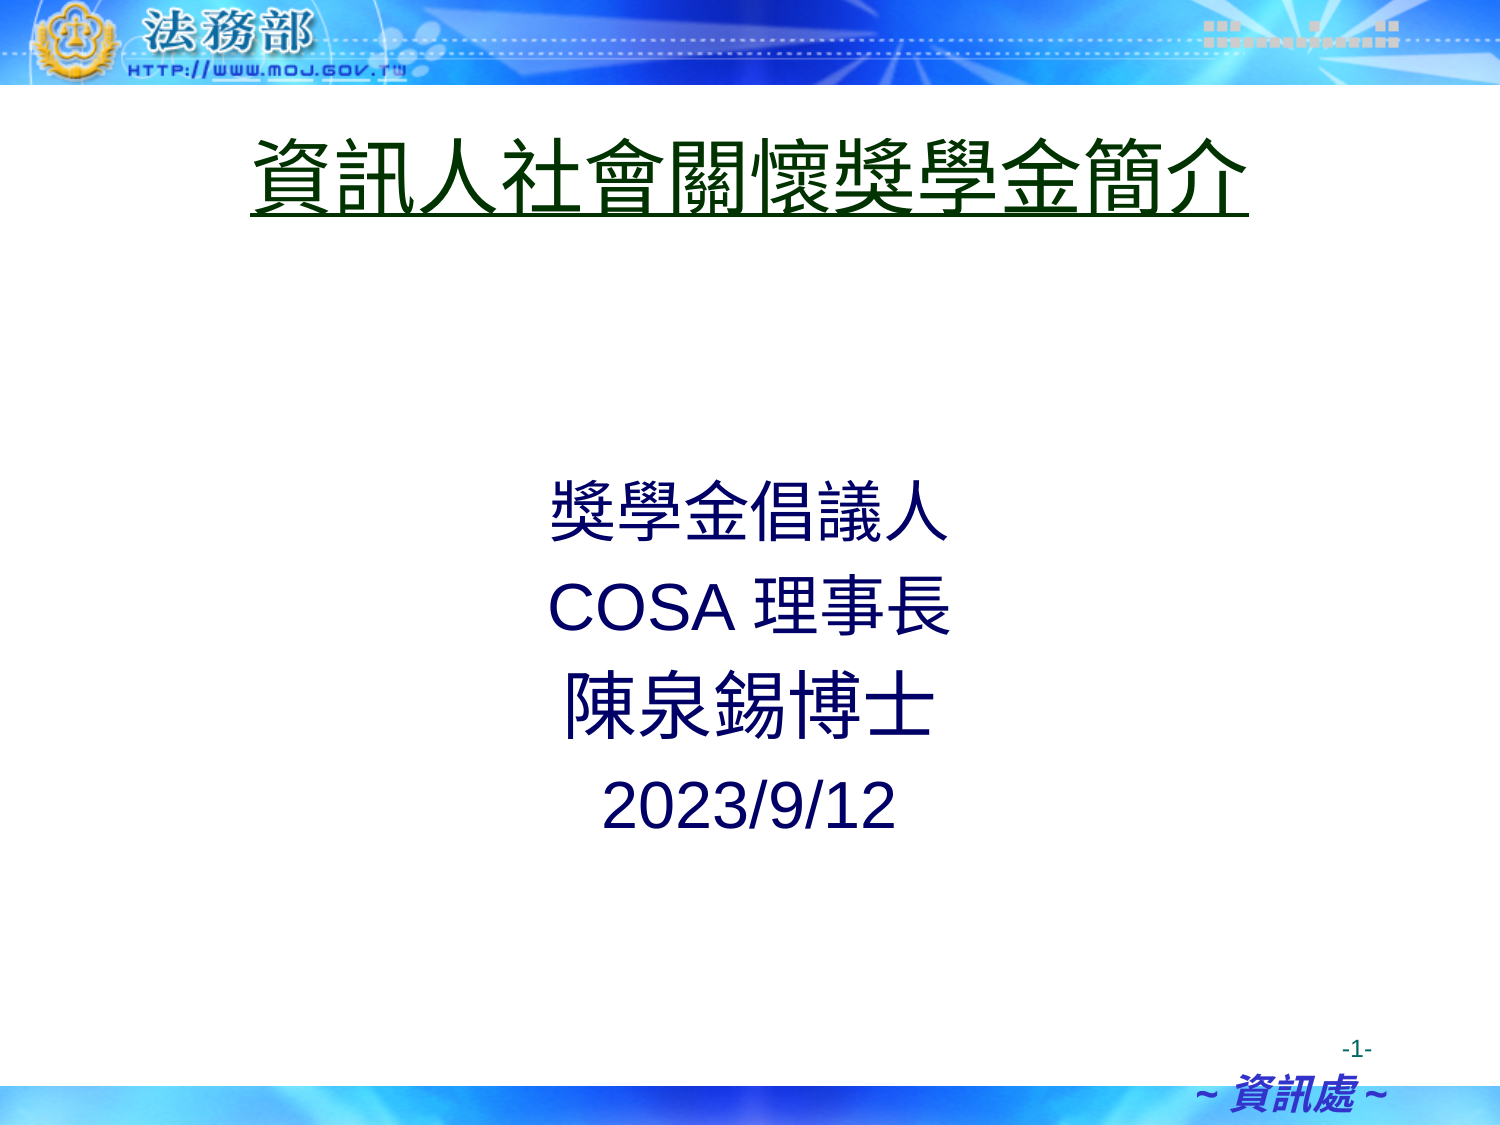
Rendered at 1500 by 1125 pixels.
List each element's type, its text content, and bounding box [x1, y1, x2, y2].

picture [0, 1086, 1500, 1125]
picture [1319, 1103, 1326, 1109]
picture [1332, 1100, 1338, 1108]
list 獎學金倡議人 COSA理事長 陳泉錫博士 2023/9/12 [99, 287, 1400, 1013]
title 資訊人社會關懷獎學金簡介 [99, 99, 1400, 250]
text_box -<number>- [1074, 1024, 1388, 1100]
picture [0, 0, 1500, 85]
